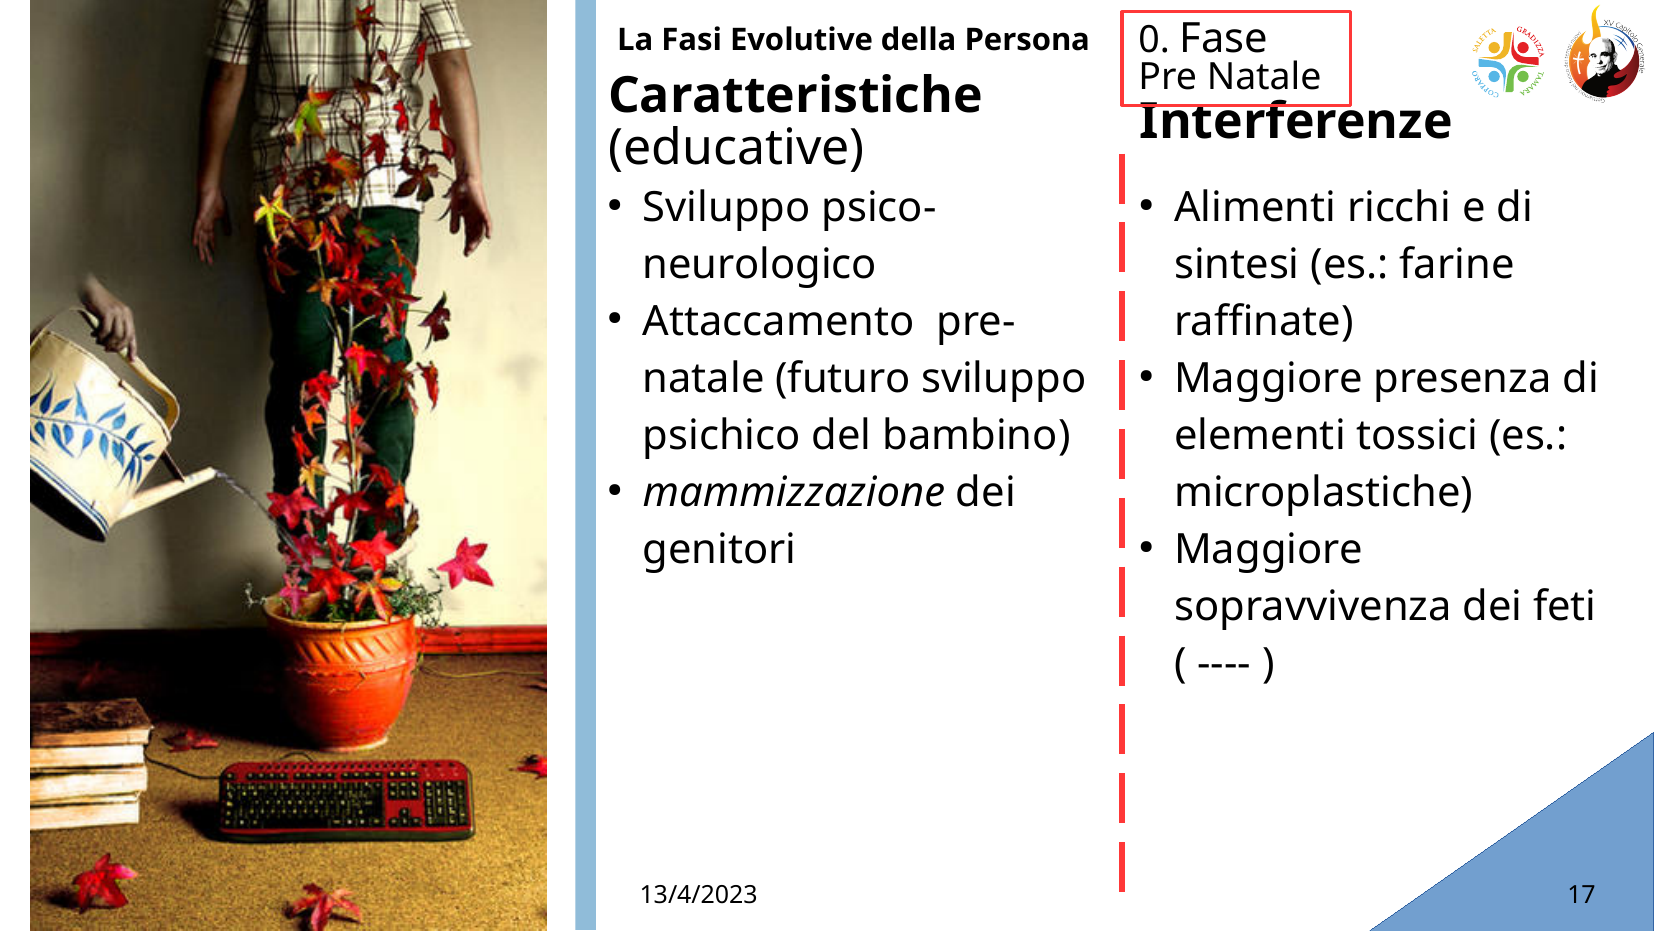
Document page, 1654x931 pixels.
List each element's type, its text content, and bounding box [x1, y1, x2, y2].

picture [30, 0, 547, 931]
subtitle Sviluppo psico-neurologico Attaccamento pre-natale (futuro sviluppo psichico del bambino) mammizzazione dei genitori [607, 177, 1110, 873]
text_box La Fasi Evolutive della Persona [602, 9, 1335, 63]
text_box Alimenti ricchi e di sintesi (es.: farine raffinate) Maggiore presenza di elementi tossici (es.: microplastiche) Maggiore sopravvivenza dei feti ( ---- ) [1138, 177, 1641, 873]
picture [1563, 4, 1646, 103]
title Caratteristiche (educative) [608, 70, 1111, 178]
title Interferenze [1139, 69, 1642, 177]
title Interferenze [1139, 98, 1349, 104]
text_box 0. Fase Pre Natale [1122, 11, 1351, 98]
